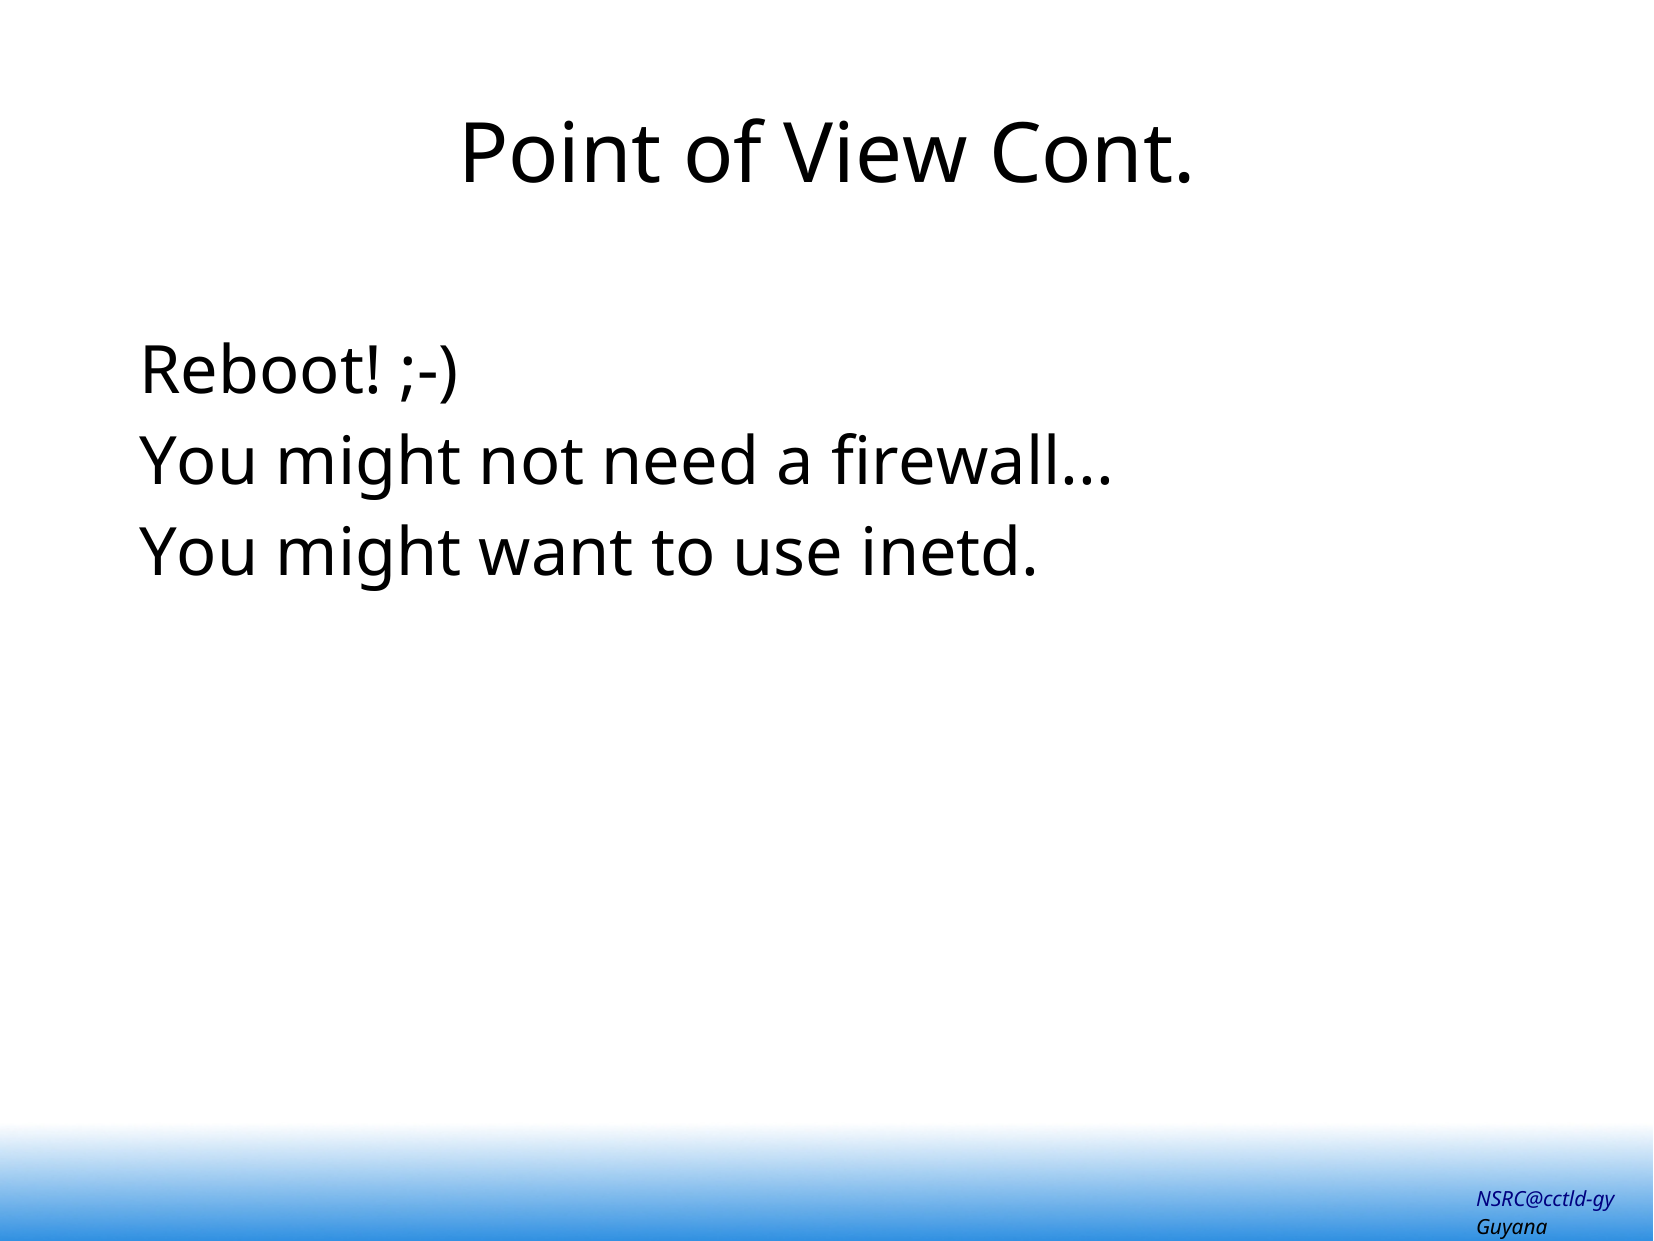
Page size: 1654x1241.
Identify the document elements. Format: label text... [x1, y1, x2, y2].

title Point of View Cont. [121, 46, 1534, 254]
picture [0, 1122, 1653, 1241]
list Reboot! ;-) You might not need a firewall... You might want to use inetd. [121, 322, 1561, 1133]
